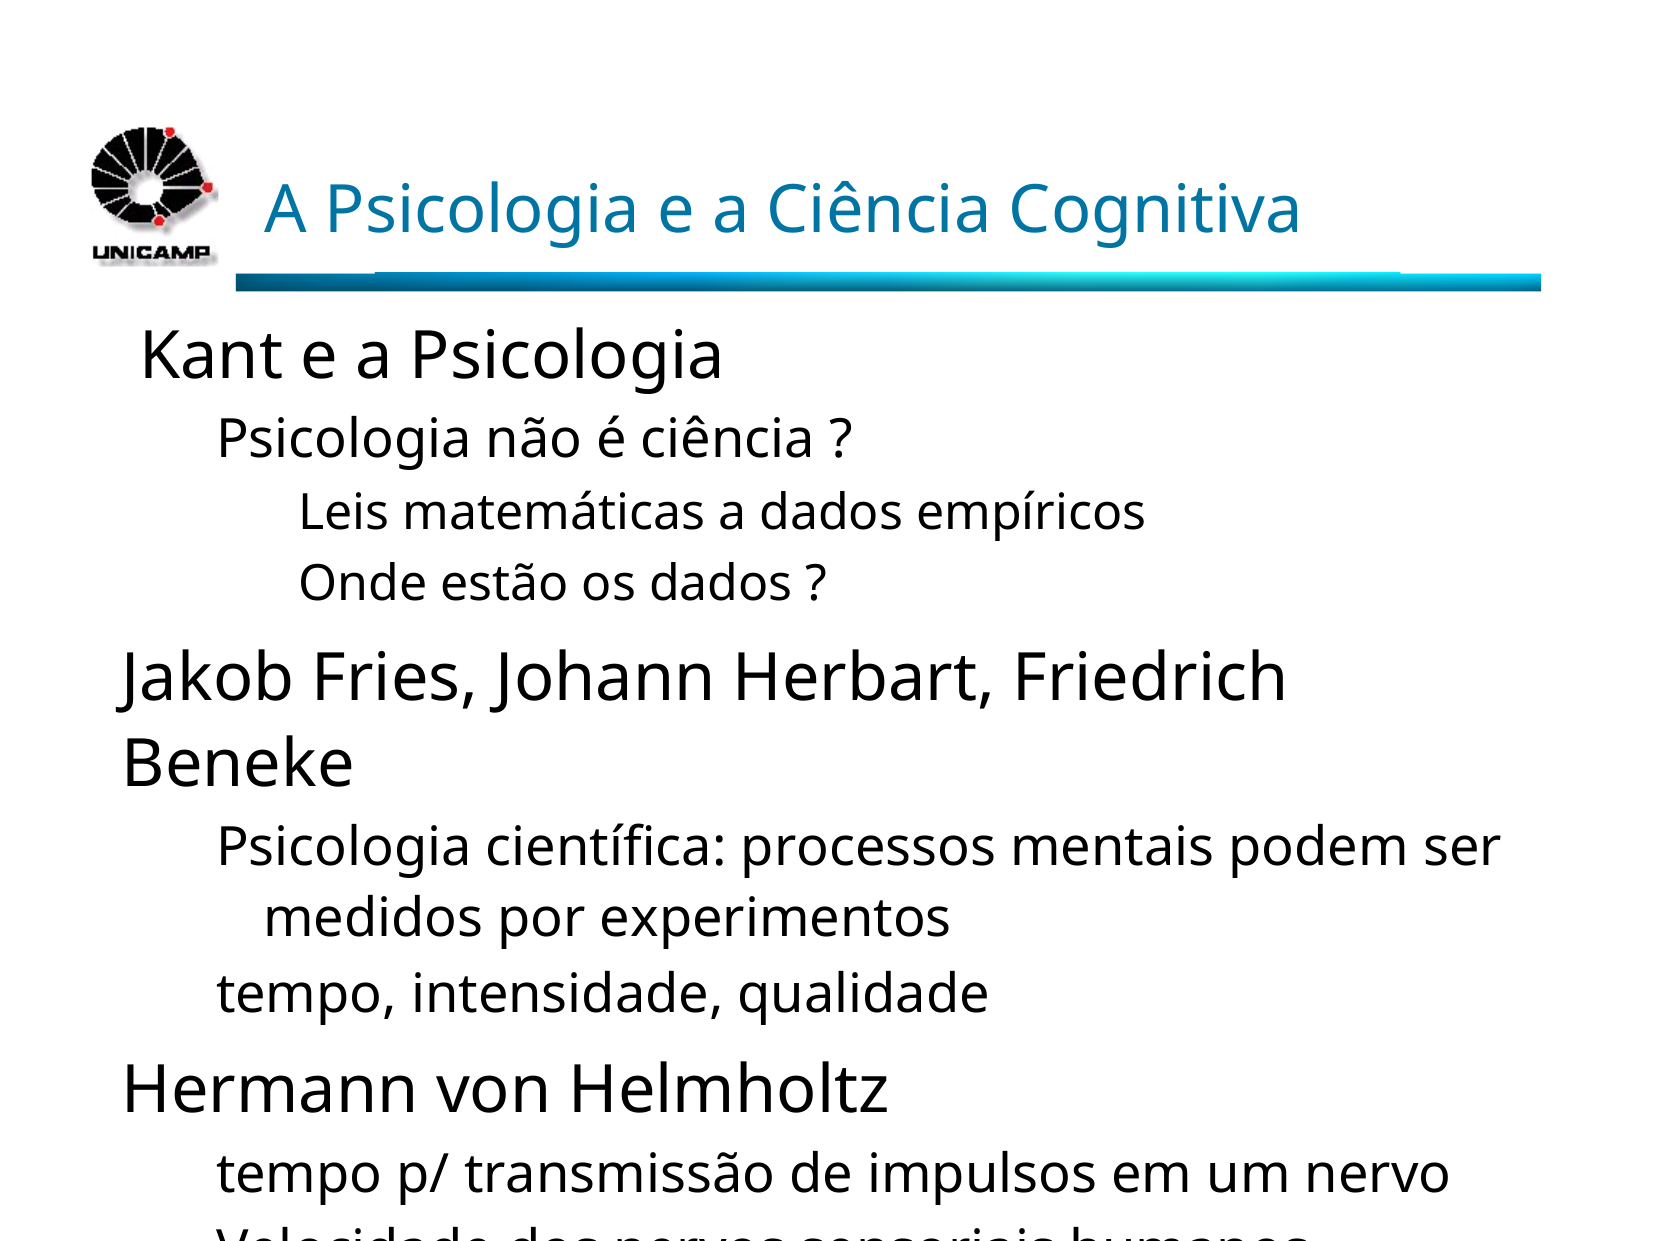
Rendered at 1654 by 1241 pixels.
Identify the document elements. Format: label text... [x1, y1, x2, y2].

picture [125, 272, 1654, 295]
title A Psicologia e a Ciência Cognitiva [264, 42, 1534, 250]
list Kant e a Psicologia Psicologia não é ciência ? Leis matemáticas a dados empíricos Onde estão os dados ? Jakob Fries, Johann Herbart, Friedrich Beneke Psicologia científica: processos mentais podem ser medidos por experimentos tempo, intensidade, qualidade Hermann von Helmholtz tempo p/ transmissão de impulsos em um nervo Velocidade dos nervos sensoriais humanos Entre 54 e 109 m/s [121, 309, 1534, 1182]
